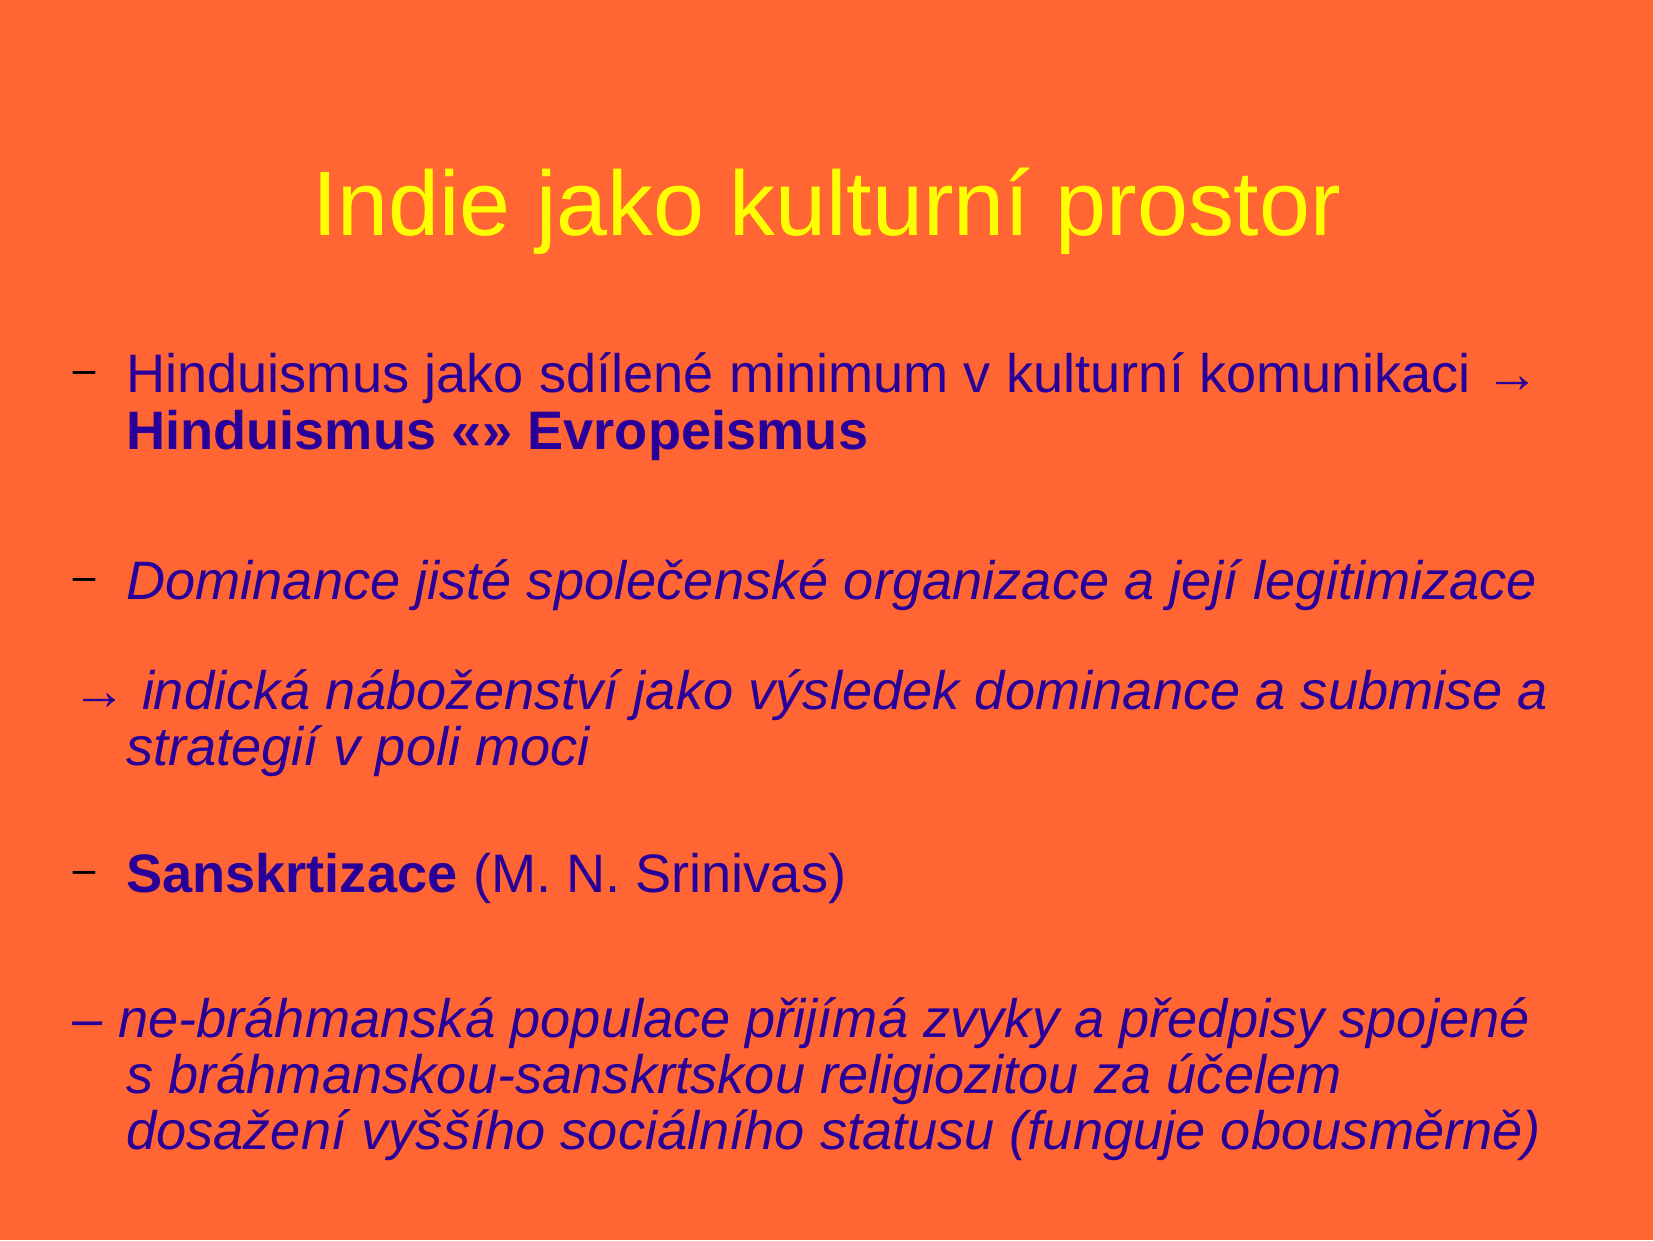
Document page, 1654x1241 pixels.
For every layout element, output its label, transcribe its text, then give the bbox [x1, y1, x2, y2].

text_box Hinduismus jako sdílené minimum v kulturní komunikaci → Hinduismus «» Evropeismus Dominance jisté společenské organizace a její legitimizace → indická náboženství jako výsledek dominance a submise a strategií v poli moci Sanskrtizace (M. N. Srinivas) – ne-bráhmanská populace přijímá zvyky a předpisy spojené s bráhmanskou-sanskrtskou religiozitou za účelem dosažení vyššího sociálního statusu (funguje obousměrně) [55, 347, 1568, 1162]
title Indie jako kulturní prostor [121, 102, 1534, 311]
